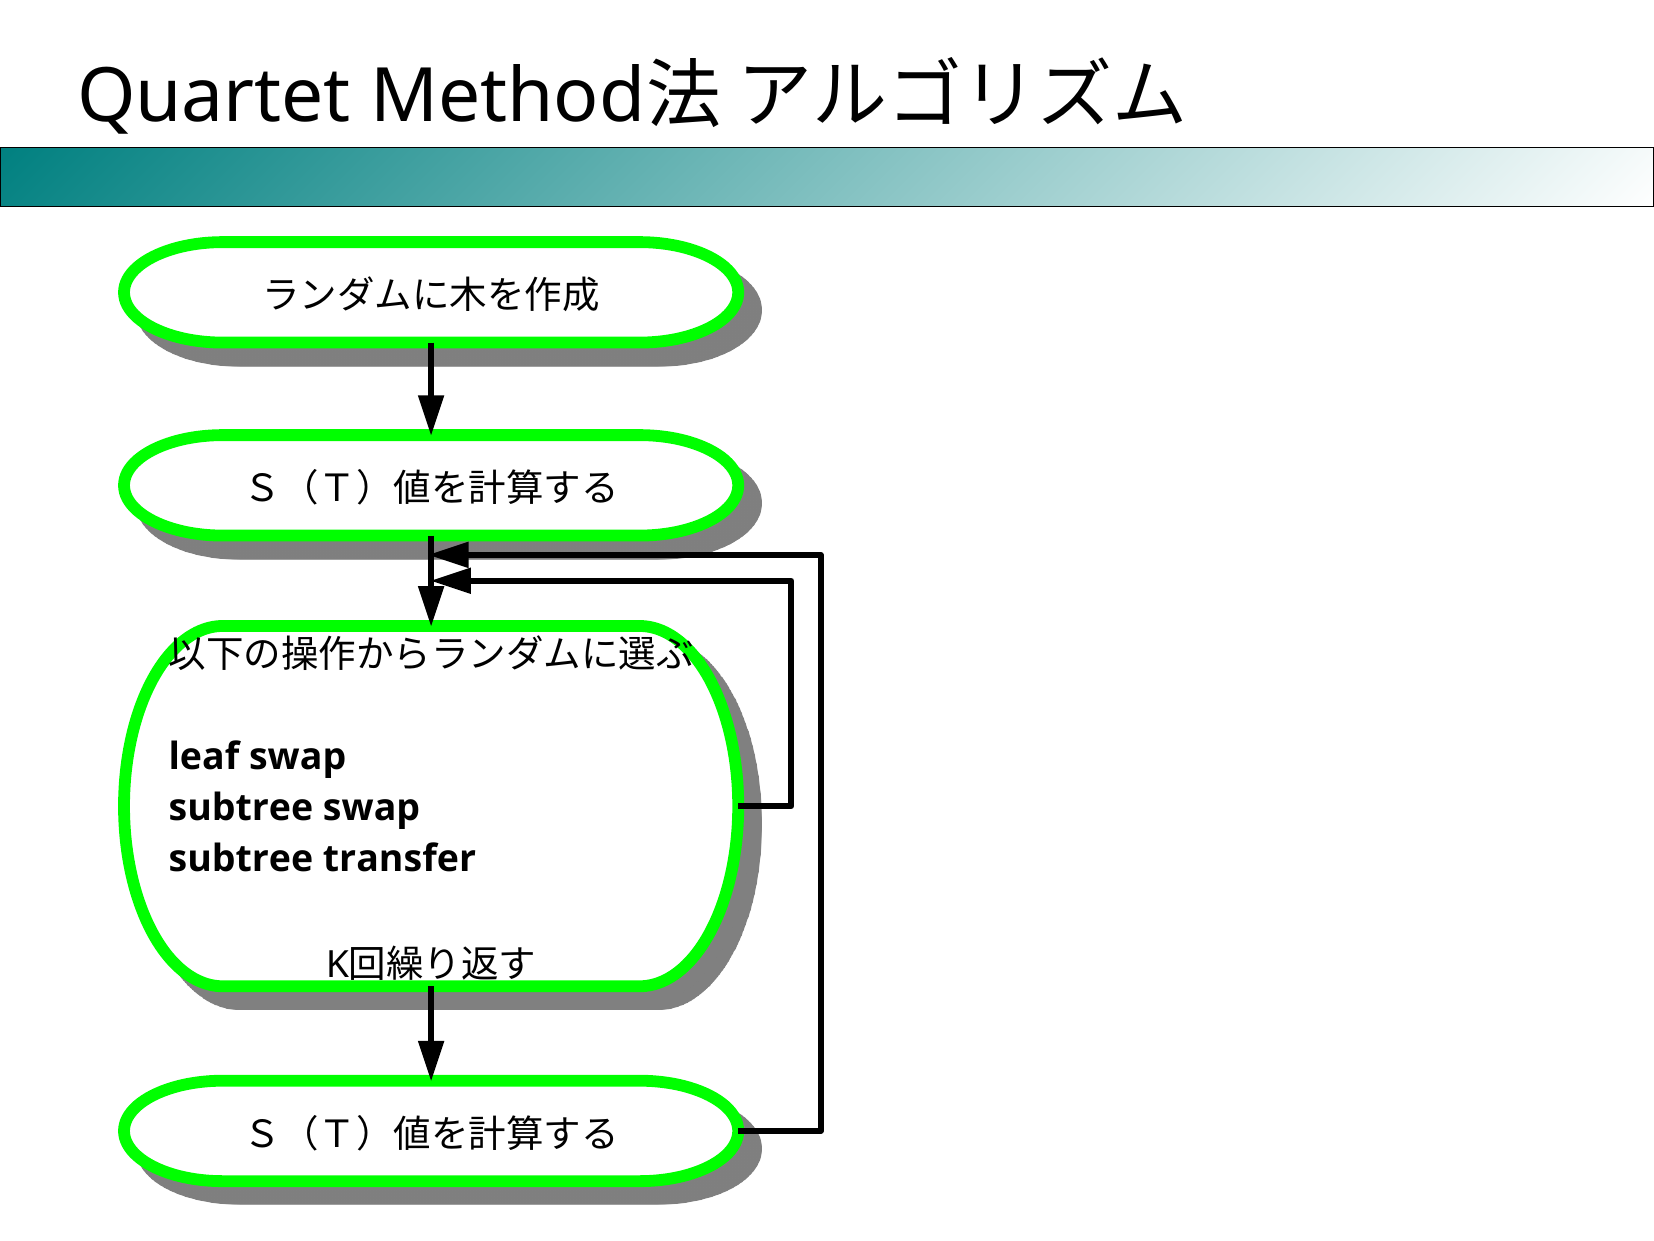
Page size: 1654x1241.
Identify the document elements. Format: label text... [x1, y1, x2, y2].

title Quartet Method法 アルゴリズム [77, 29, 1566, 148]
text_box ランダムに木を作成 [124, 242, 739, 343]
text_box 以下の操作からランダムに選ぶ leaf swap subtree swap subtree transfer K回繰り返す [124, 625, 739, 987]
text_box Ｓ（Ｔ）値を計算する [124, 435, 739, 536]
text_box Ｓ（Ｔ）値を計算する [124, 1080, 739, 1182]
